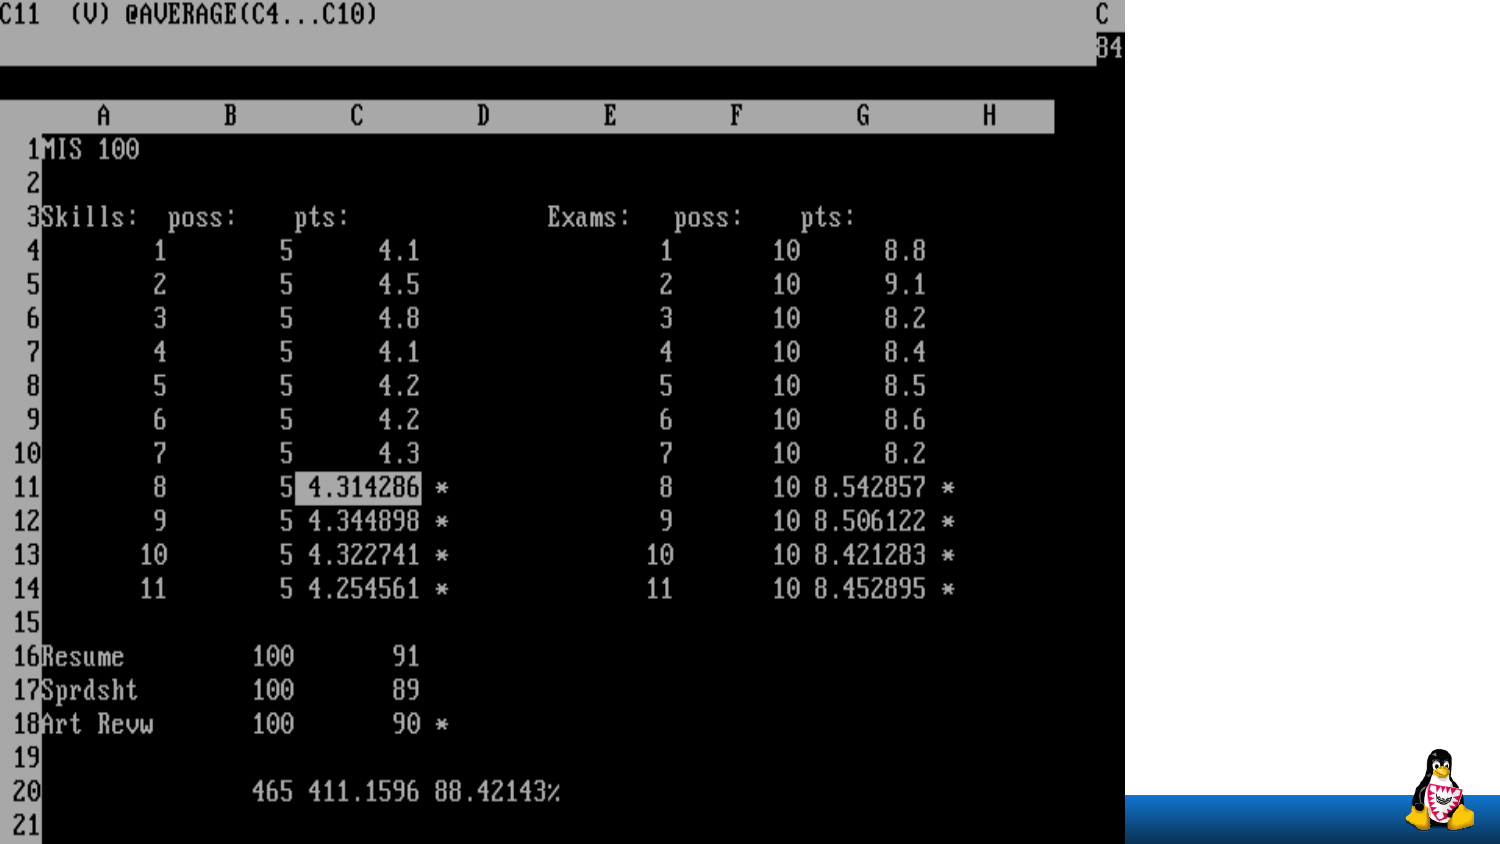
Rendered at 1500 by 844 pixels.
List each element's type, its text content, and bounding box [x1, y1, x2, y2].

list VisiCalc [1125, 637, 1480, 787]
picture [0, 0, 1125, 844]
picture [1399, 787, 1480, 830]
